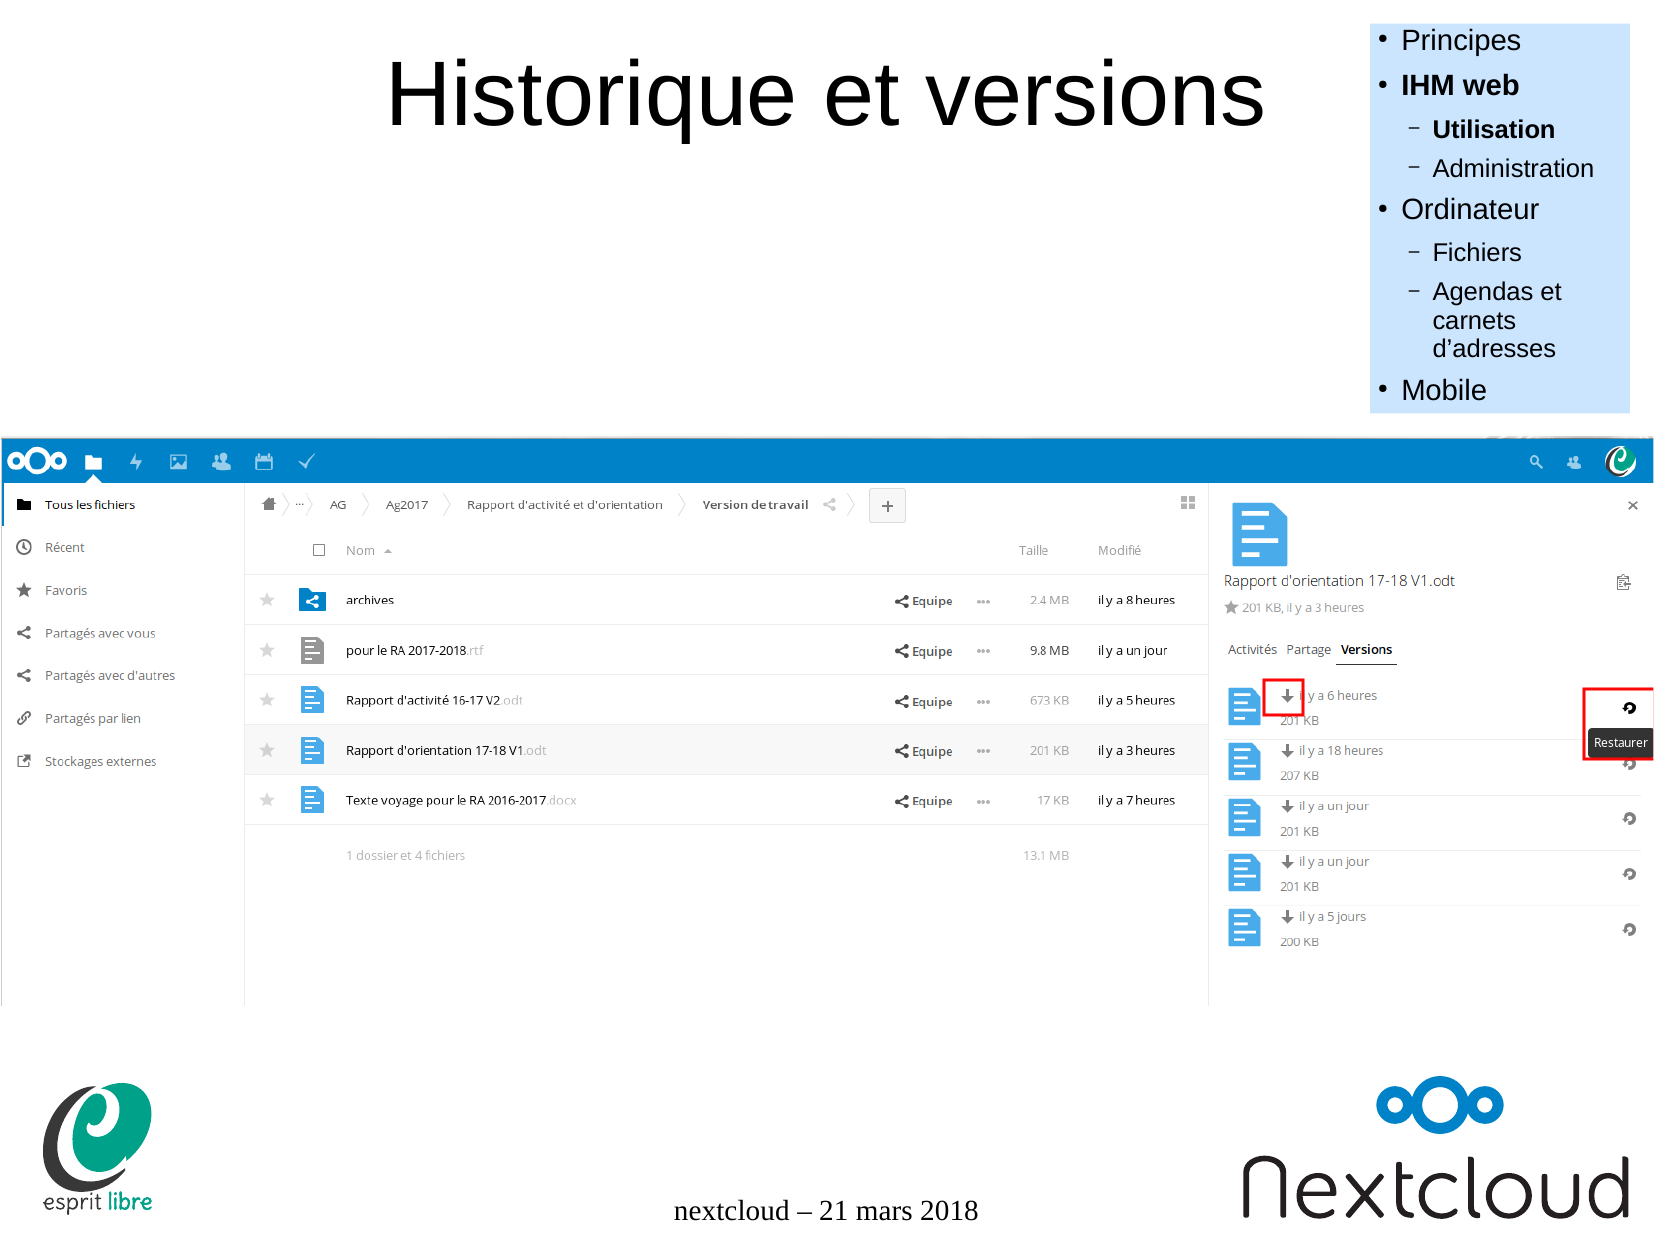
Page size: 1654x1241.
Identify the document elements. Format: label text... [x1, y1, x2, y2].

title Historique et versions [82, 0, 1571, 198]
list Principes IHM web Utilisation Administration Ordinateur Fichiers Agendas et carnets d’adresses Mobile [1370, 23, 1630, 414]
picture [1, 436, 1654, 1006]
